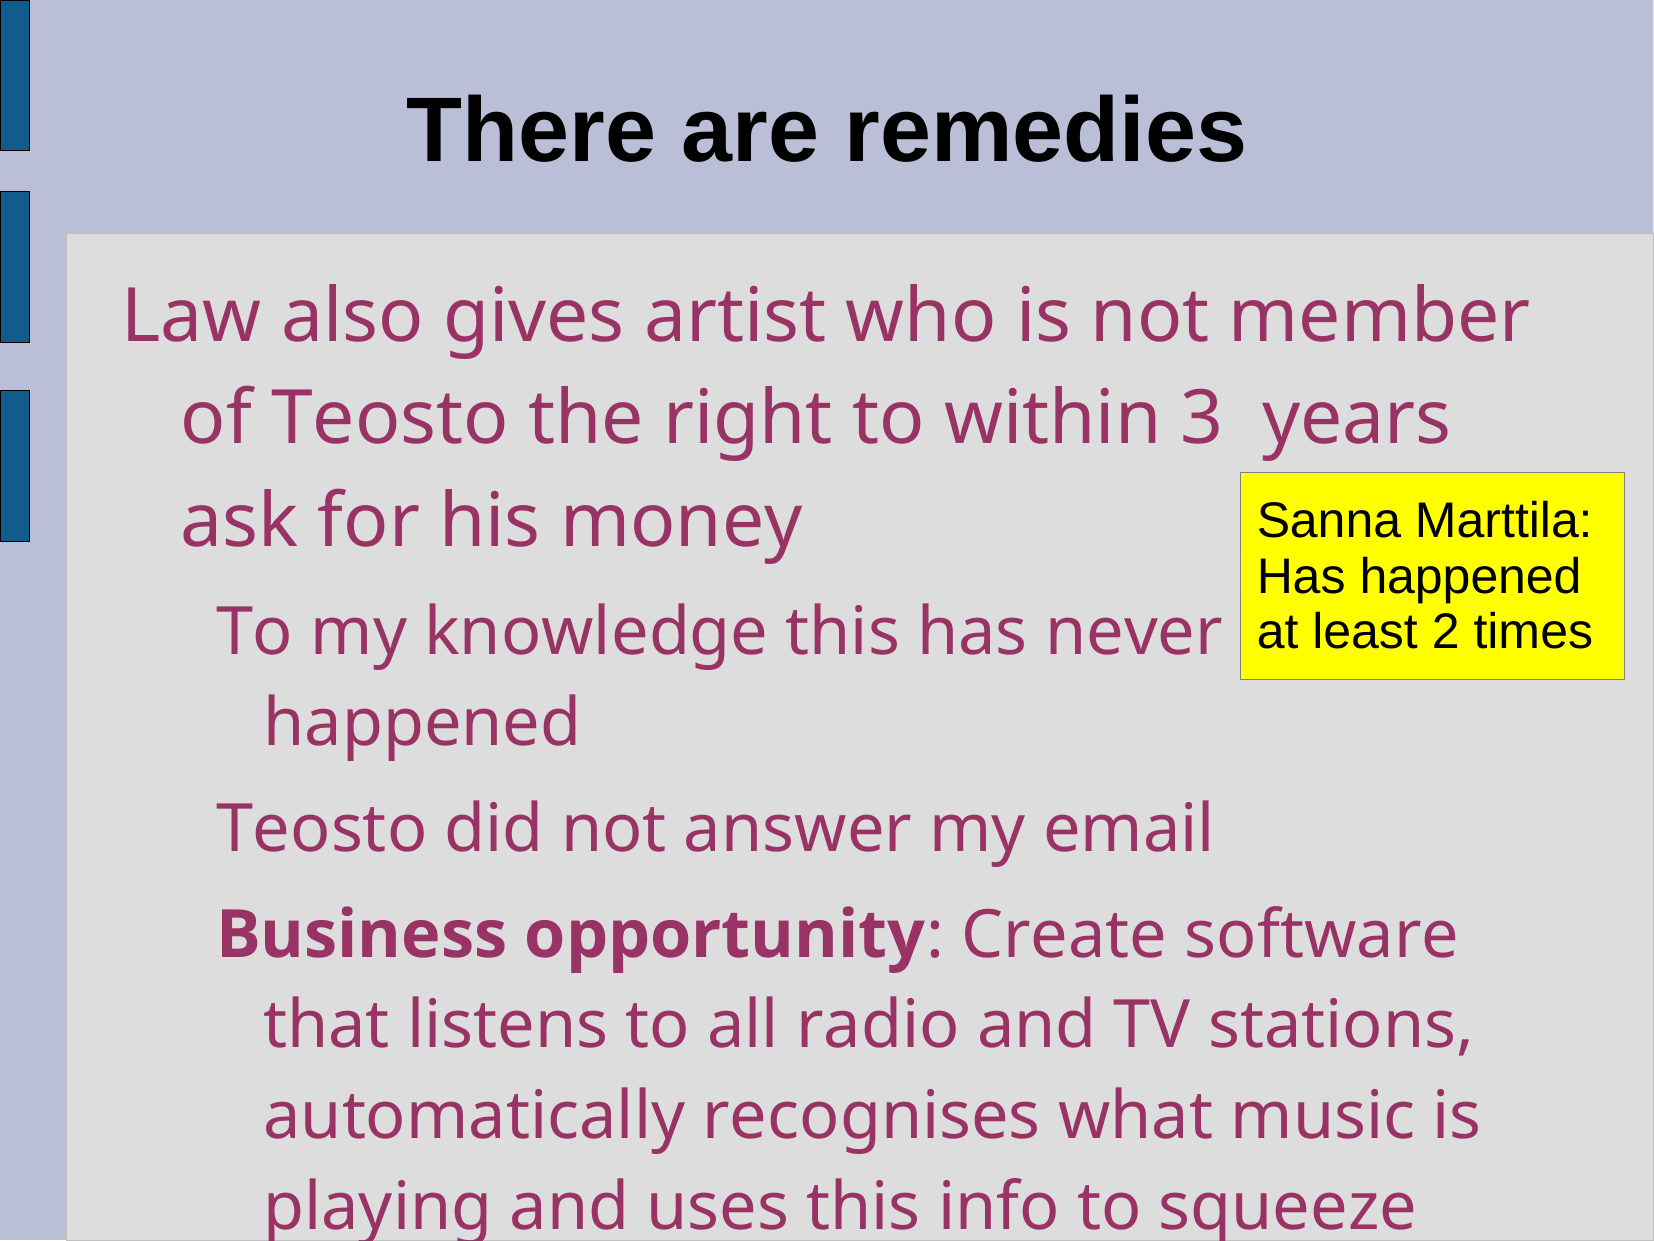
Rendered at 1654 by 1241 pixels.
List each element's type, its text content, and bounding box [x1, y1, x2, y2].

text_box Sanna Marttila: Has happened at least 2 times [1240, 472, 1625, 680]
list Law also gives artist who is not member of Teosto the right to within 3 years ask for his money To my knowledge this has never happened Teosto did not answer my email Business opportunity: Create software that listens to all radio and TV stations, automatically recognises what music is playing and uses this info to squeeze non-members money out of Teosto [121, 261, 1534, 1157]
title There are remedies [121, 26, 1534, 234]
